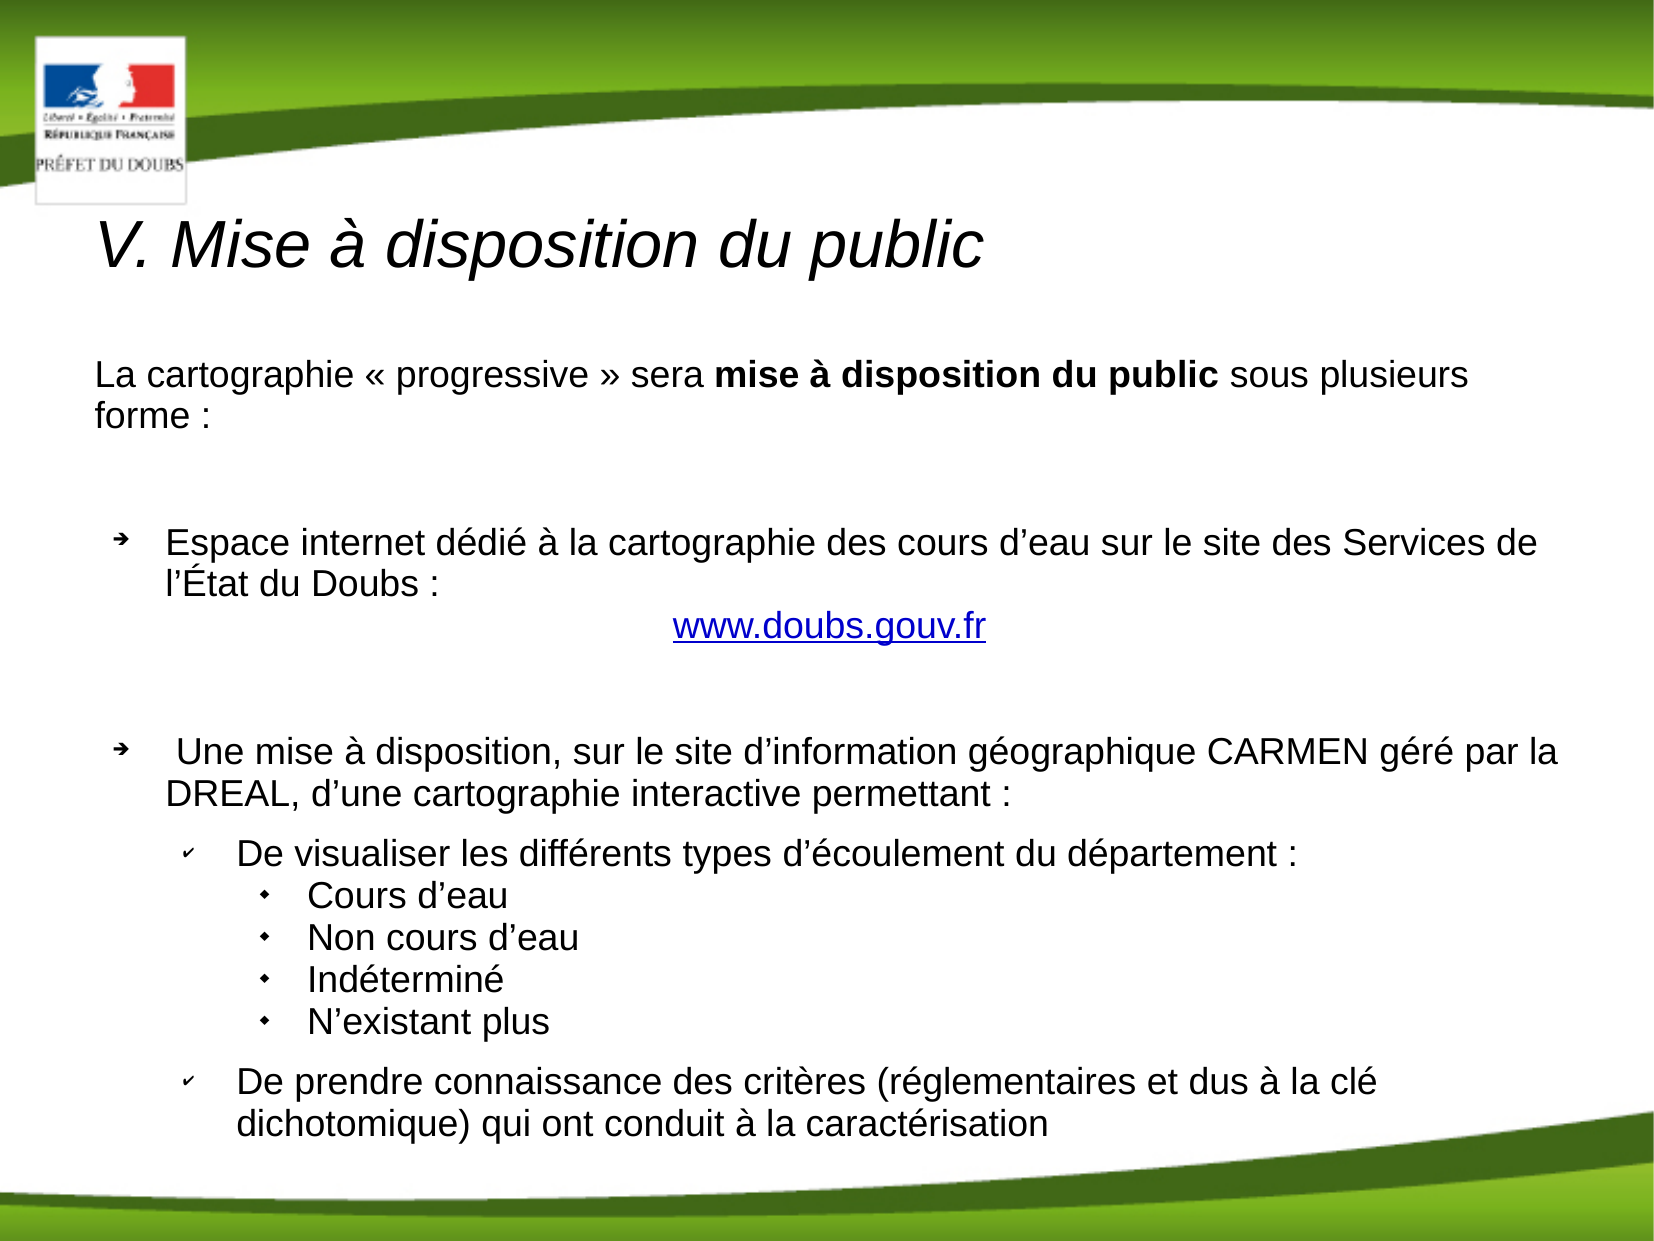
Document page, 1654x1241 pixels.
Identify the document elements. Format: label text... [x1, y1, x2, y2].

picture [0, 0, 1654, 1241]
list Mise à disposition du public La cartographie « progressive » sera mise à disposition du public sous plusieurs forme : Espace internet dédié à la cartographie des cours d’eau sur le site des Services de l’État du Doubs : www.doubs.gouv.fr Une mise à disposition, sur le site d’information géographique CARMEN géré par la DREAL, d’une cartographie interactive permettant : De visualiser les différents types d’écoulement du département : Cours d’eau Non cours d’eau Indéterminé N’existant plus De prendre connaissance des critères (réglementaires et dus à la clé dichotomique) qui ont conduit à la caractérisation [76, 206, 1565, 1241]
